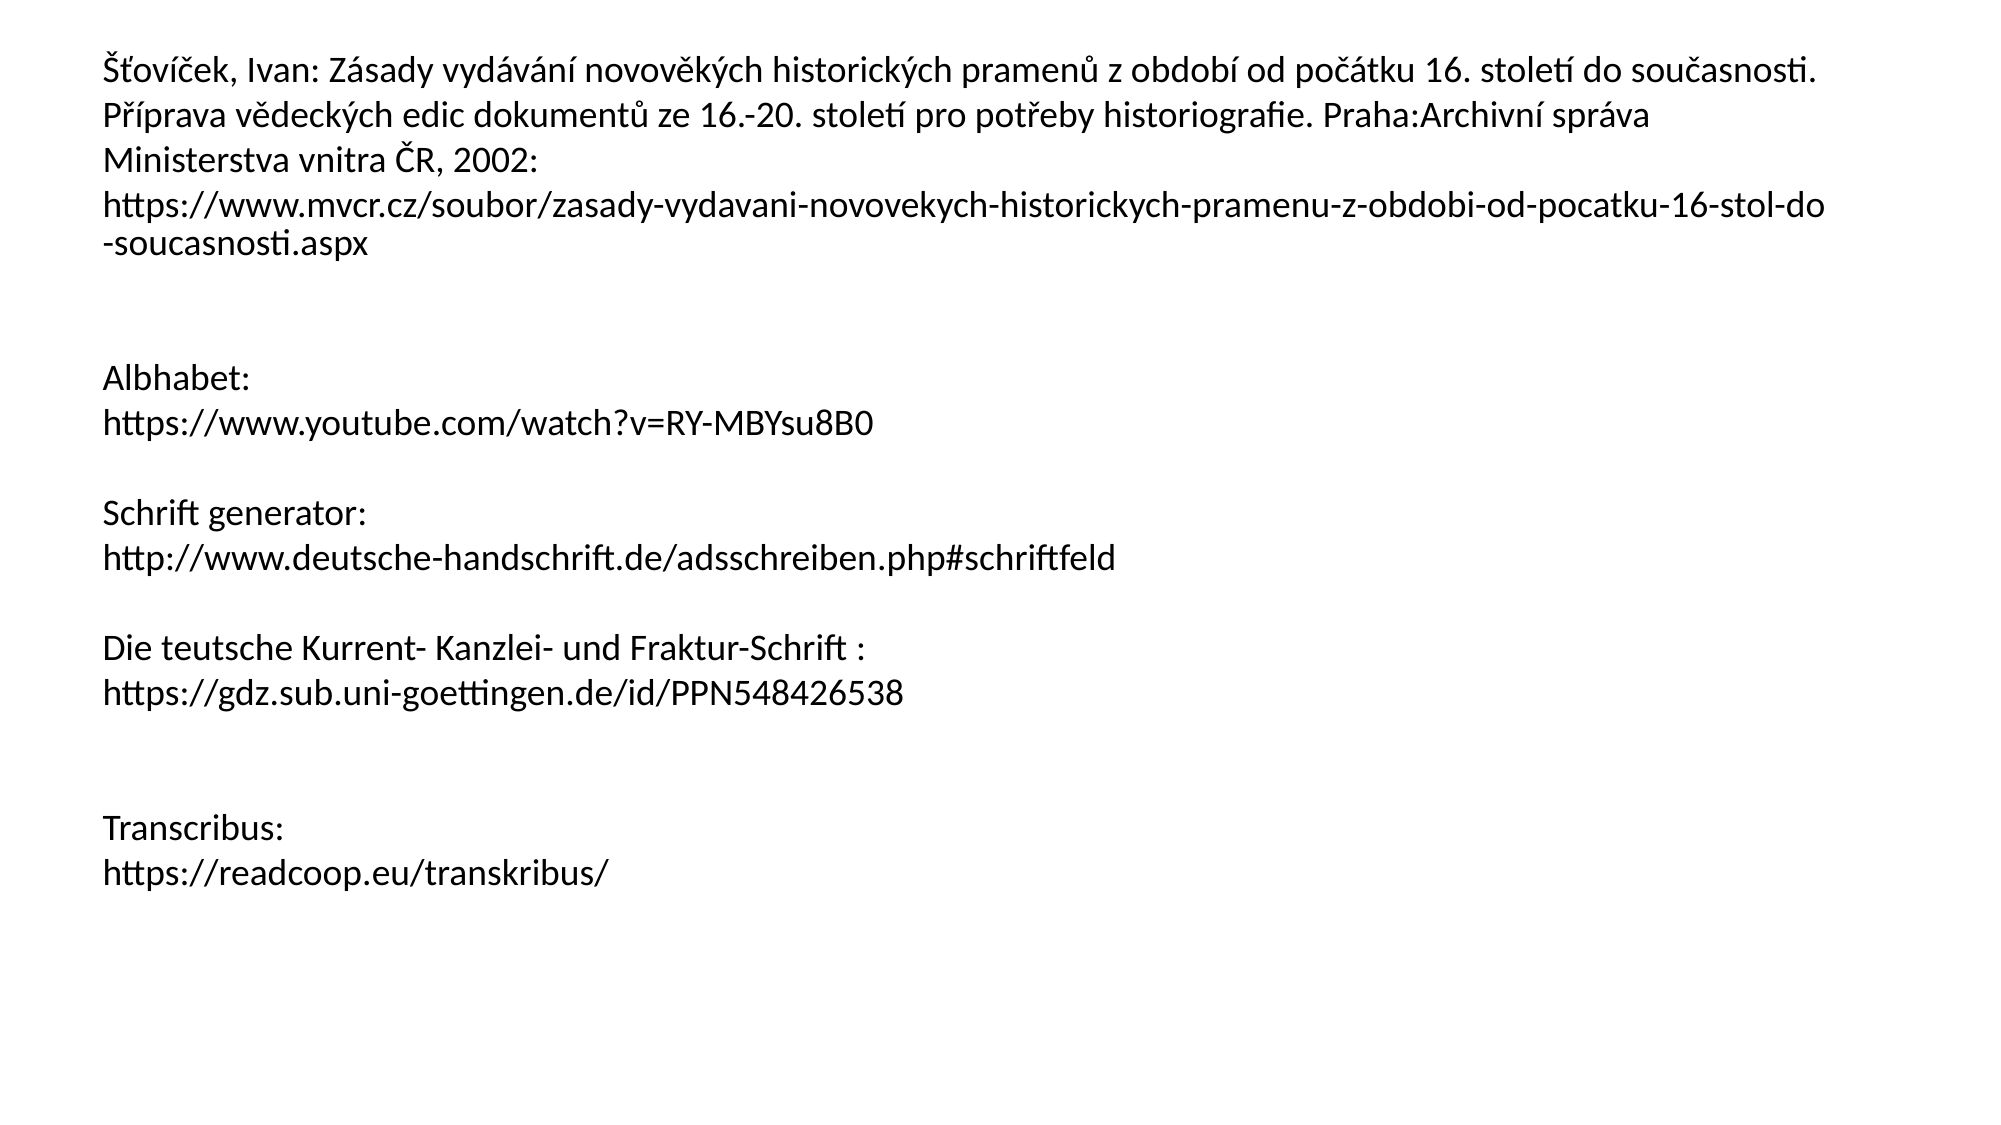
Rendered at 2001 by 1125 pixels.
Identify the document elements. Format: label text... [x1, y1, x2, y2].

text_box Šťovíček, Ivan: Zásady vydávání novověkých historických pramenů z období od počátku 16. století do současnosti. Příprava vědeckých edic dokumentů ze 16.-20. století pro potřeby historiografie. Praha:Archivní správa Ministerstva vnitra ČR, 2002: https://www.mvcr.cz/soubor/zasady-vydavani-novovekych-historickych-pramenu-z-obdobi-od-pocatku-16-stol-do-soucasnosti.aspx Albhabet: https://www.youtube.com/watch?v=RY-MBYsu8B0 Schrift generator: http://www.deutsche-handschrift.de/adsschreiben.php#schriftfeld Die teutsche Kurrent- Kanzlei- und Fraktur-Schrift : https://gdz.sub.uni-goettingen.de/id/PPN548426538 Transcribus: https://readcoop.eu/transkribus/ [87, 37, 1847, 917]
